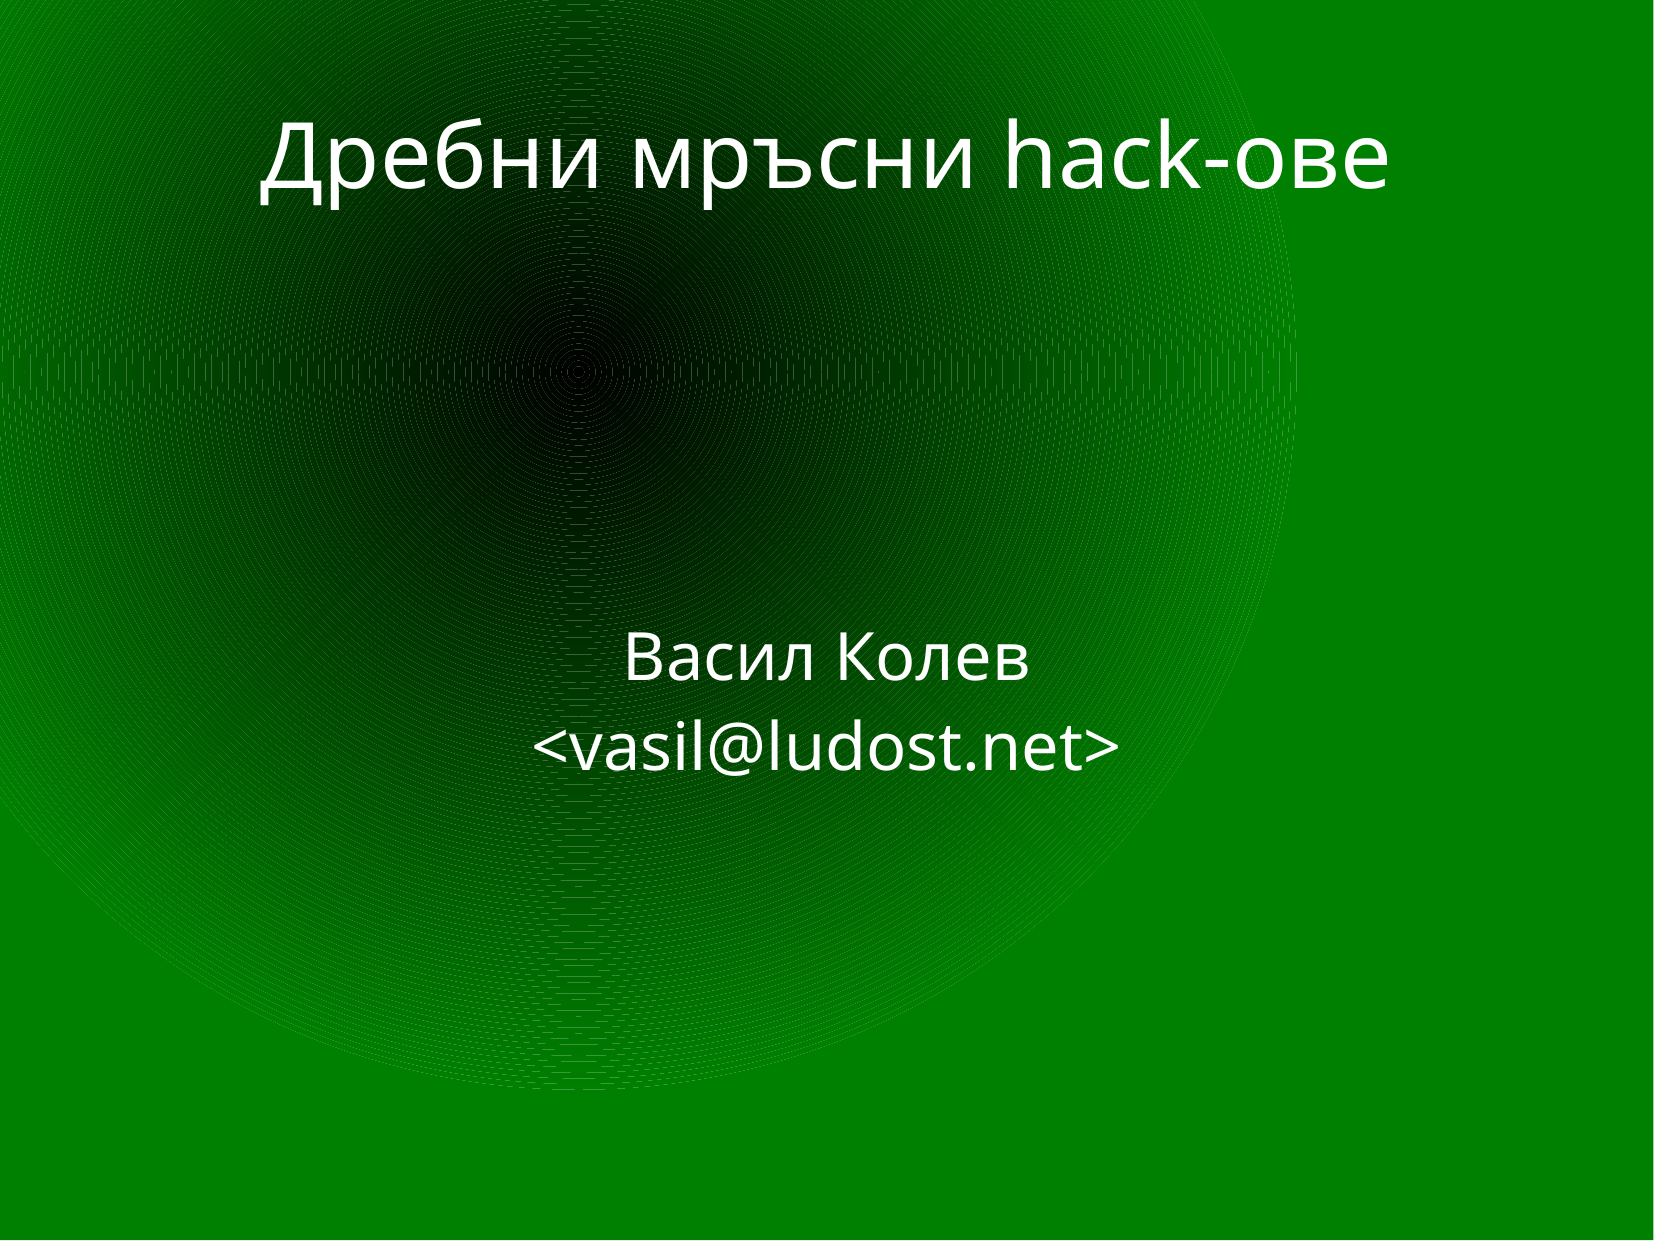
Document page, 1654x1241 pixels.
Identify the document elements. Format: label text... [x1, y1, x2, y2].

subtitle Васил Колев <vasil@ludost.net> [82, 297, 1571, 1102]
title Дребни мръсни hack-ове [82, 56, 1571, 250]
